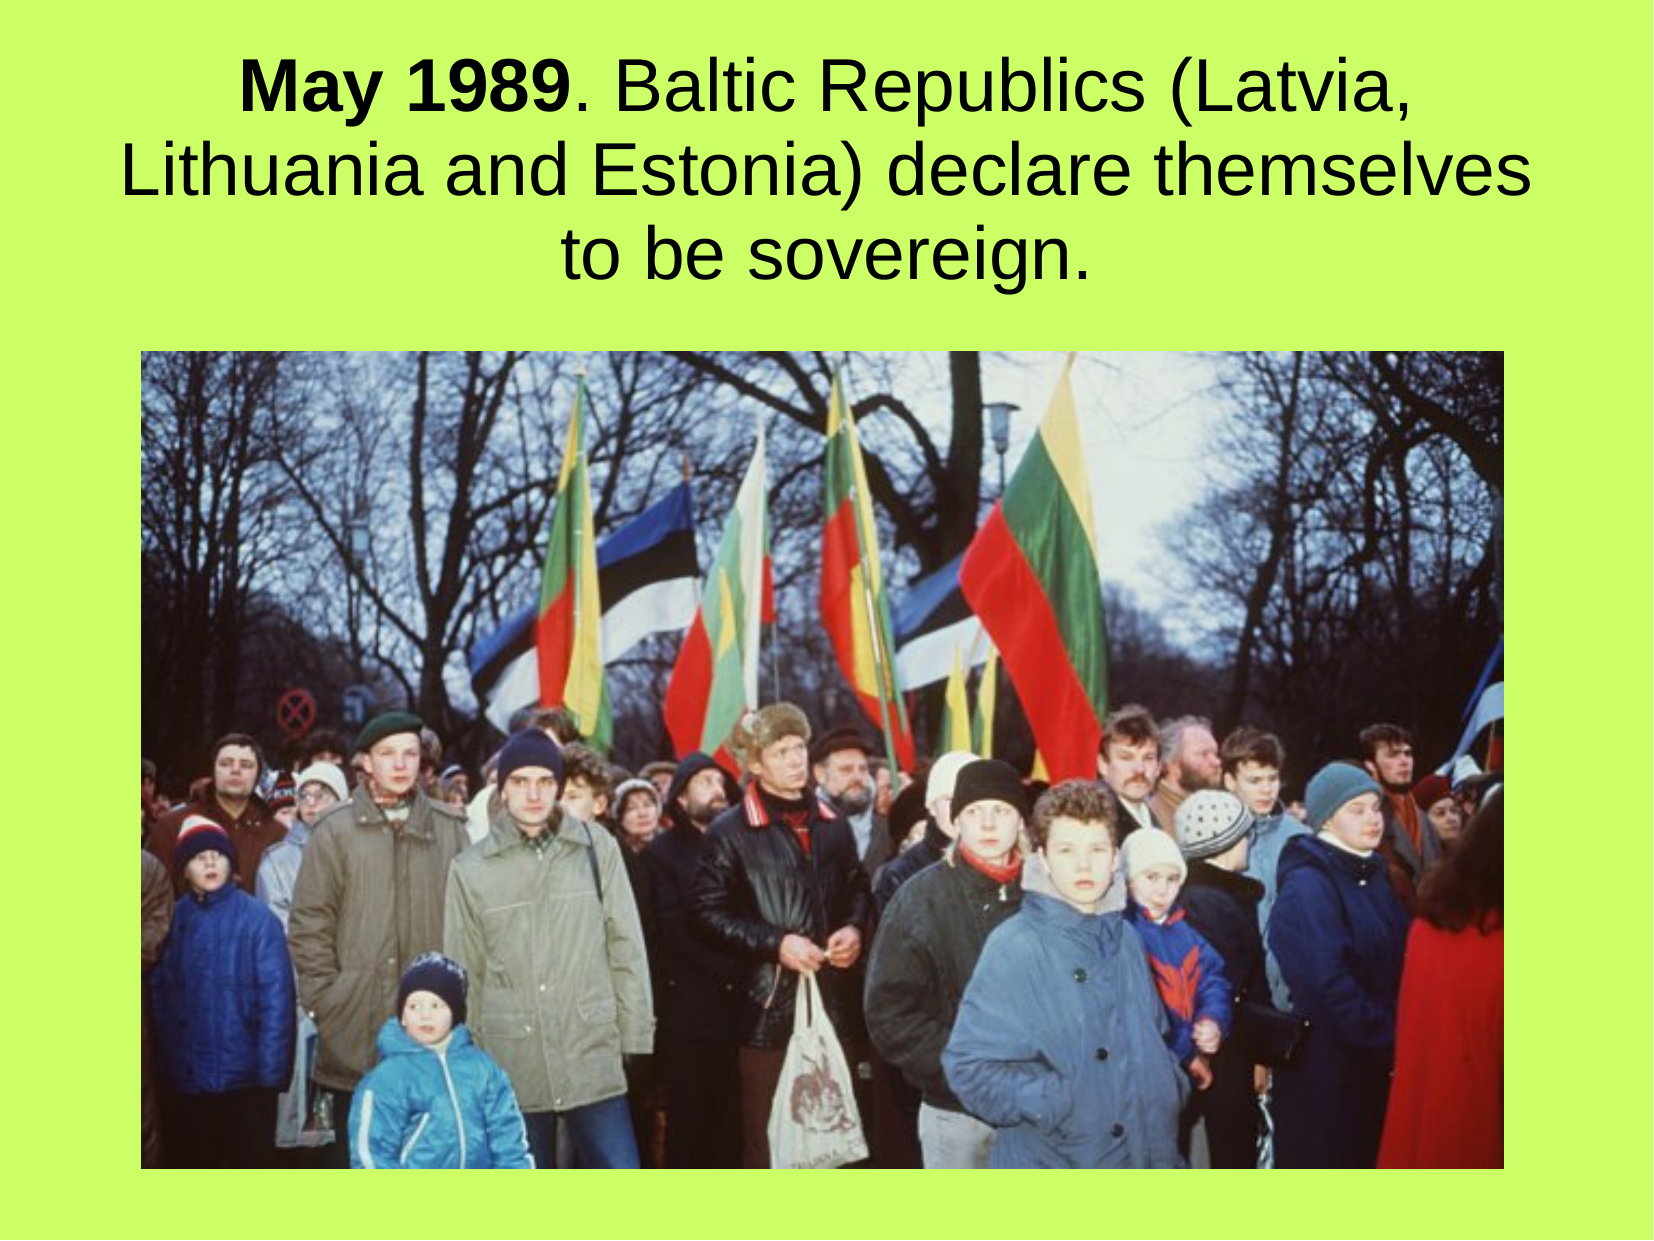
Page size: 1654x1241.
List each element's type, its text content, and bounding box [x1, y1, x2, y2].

picture [141, 351, 1504, 1169]
title May 1989. Baltic Republics (Latvia, Lithuania and Estonia) declare themselves to be sovereign. [82, 43, 1571, 296]
